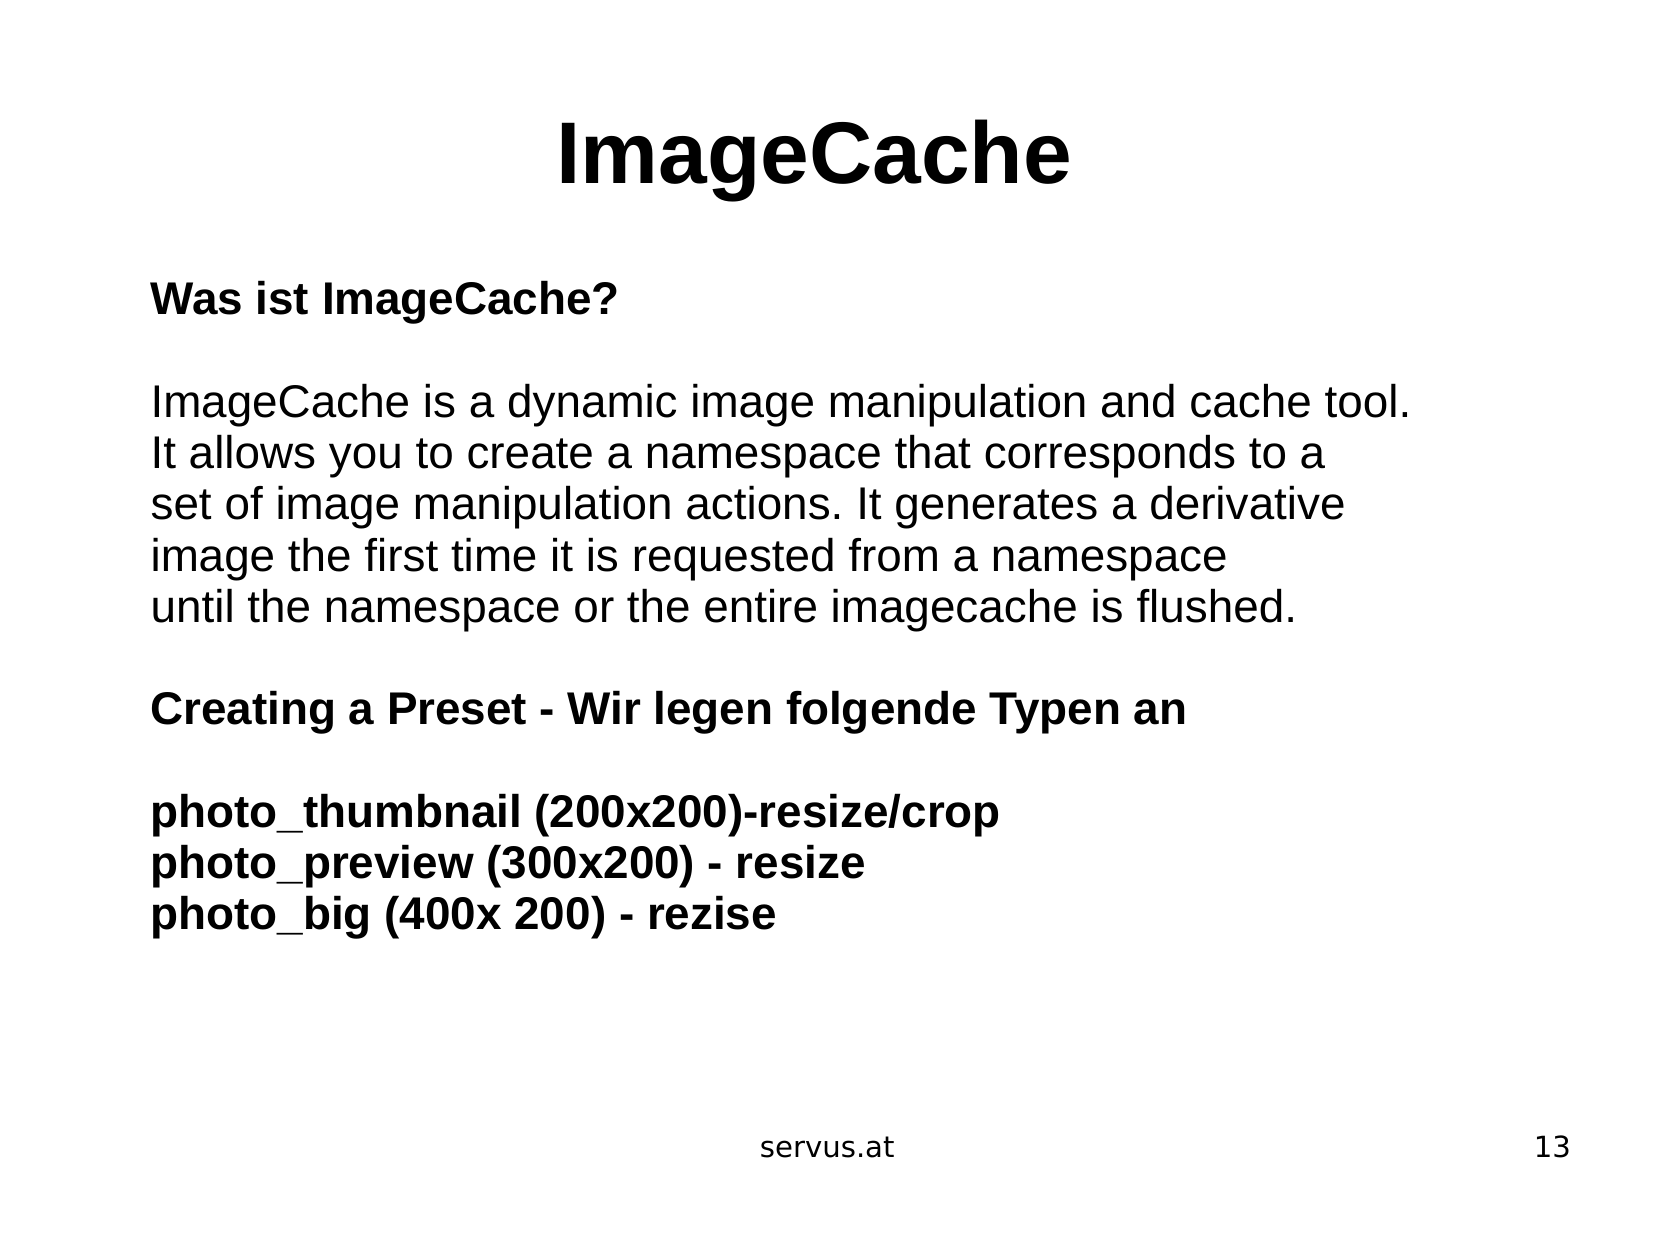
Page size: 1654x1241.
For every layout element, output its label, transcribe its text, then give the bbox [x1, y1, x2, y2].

title ImageCache [82, 56, 1571, 250]
text_box Was ist ImageCache? ImageCache is a dynamic image manipulation and cache tool. It allows you to create a namespace that corresponds to a set of image manipulation actions. It generates a derivative image the first time it is requested from a namespace until the namespace or the entire imagecache is flushed. Creating a Preset - Wir legen folgende Typen an photo_thumbnail (200x200)-resize/crop photo_preview (300x200) - resize photo_big (400x 200) - rezise [118, 265, 1536, 1200]
